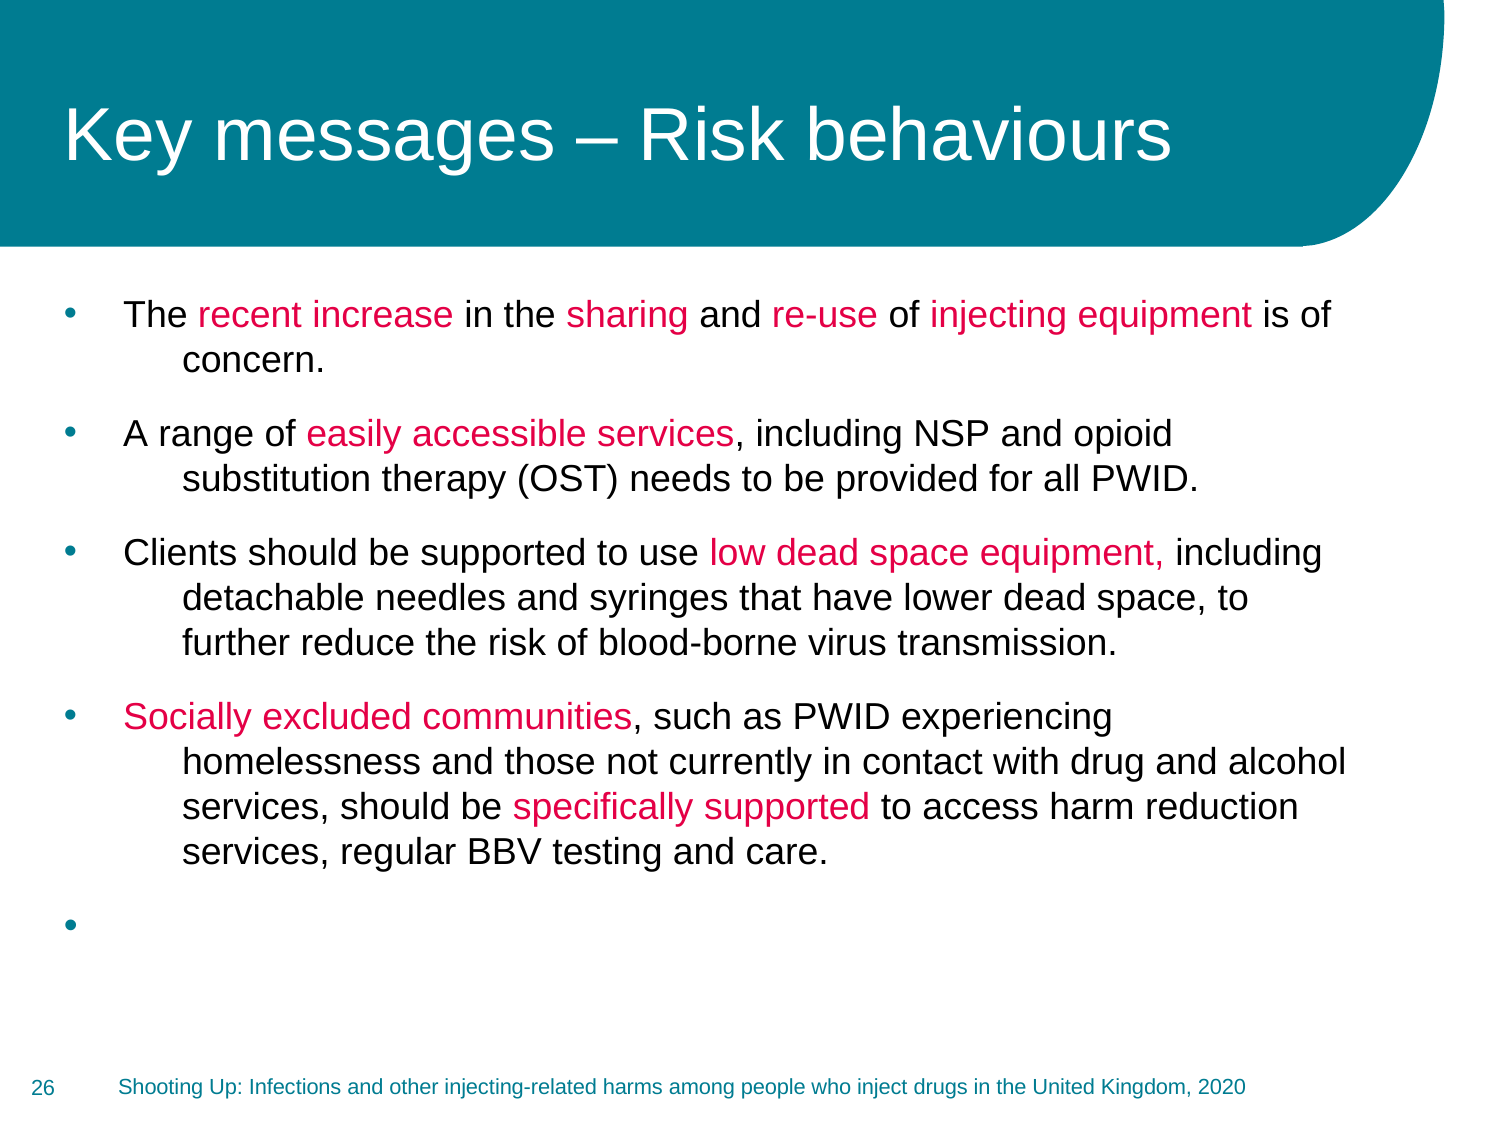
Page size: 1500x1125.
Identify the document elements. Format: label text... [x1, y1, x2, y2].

text_box [16, 1056, 90, 1117]
text_box Shooting Up: Infections and other injecting-related harms among people who inject drugs in the United Kingdom, 2020 [103, 1056, 1335, 1116]
text_box The recent increase in the sharing and re-use of injecting equipment is of concern. A range of easily accessible services, including NSP and opioid substitution therapy (OST) needs to be provided for all PWID. Clients should be supported to use low dead space equipment, including detachable needles and syringes that have lower dead space, to further reduce the risk of blood-borne virus transmission. Socially excluded communities, such as PWID experiencing homelessness and those not currently in contact with drug and alcohol services, should be specifically supported to access harm reduction services, regular BBV testing and care. [53, 284, 1366, 955]
text_box Key messages – Risk behaviours [53, 80, 1350, 182]
